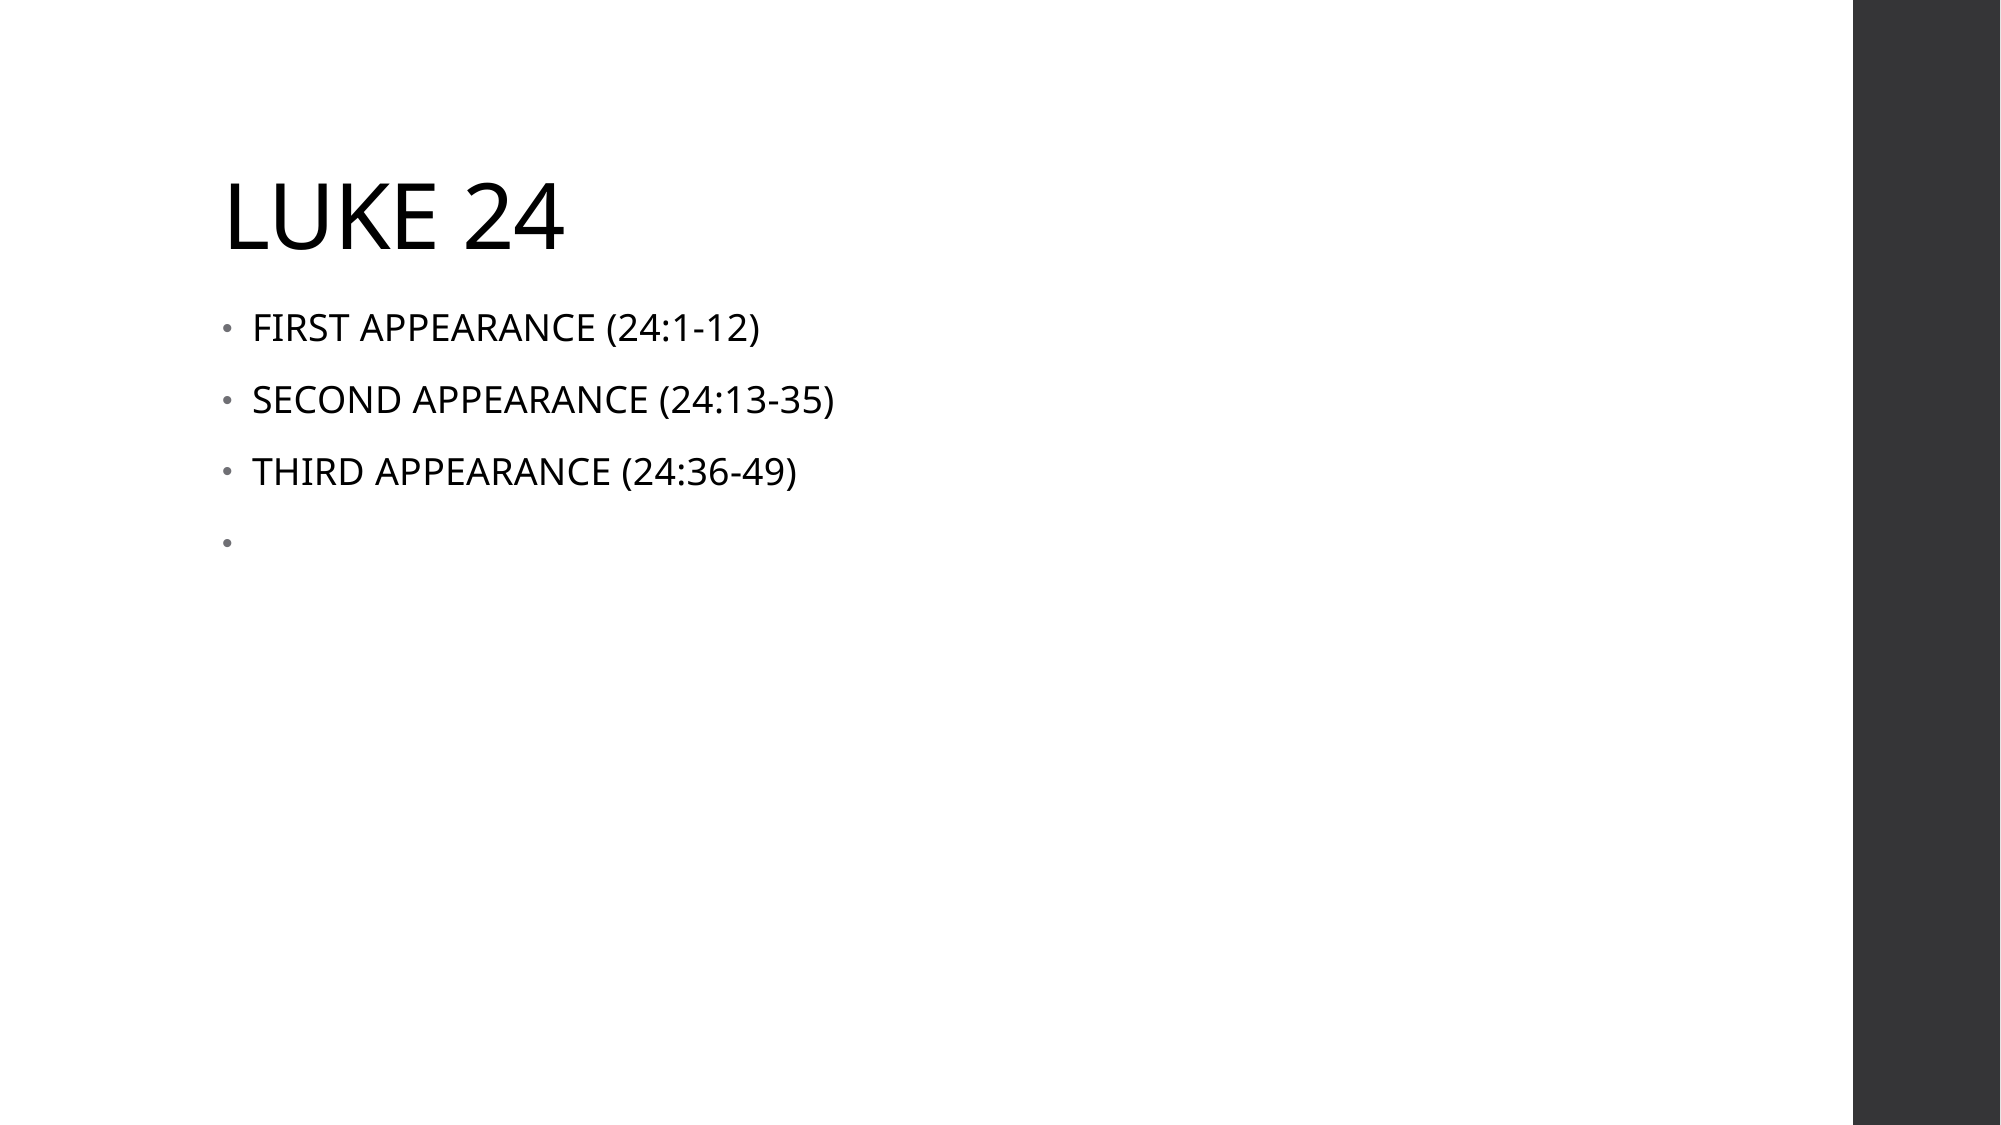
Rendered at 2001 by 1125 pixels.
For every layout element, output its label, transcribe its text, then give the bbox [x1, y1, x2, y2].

title LUKE 24 [206, 60, 1797, 278]
list FIRST APPEARANCE (24:1-12) SECOND APPEARANCE (24:13-35) THIRD APPEARANCE (24:36-49) [206, 299, 1617, 1014]
